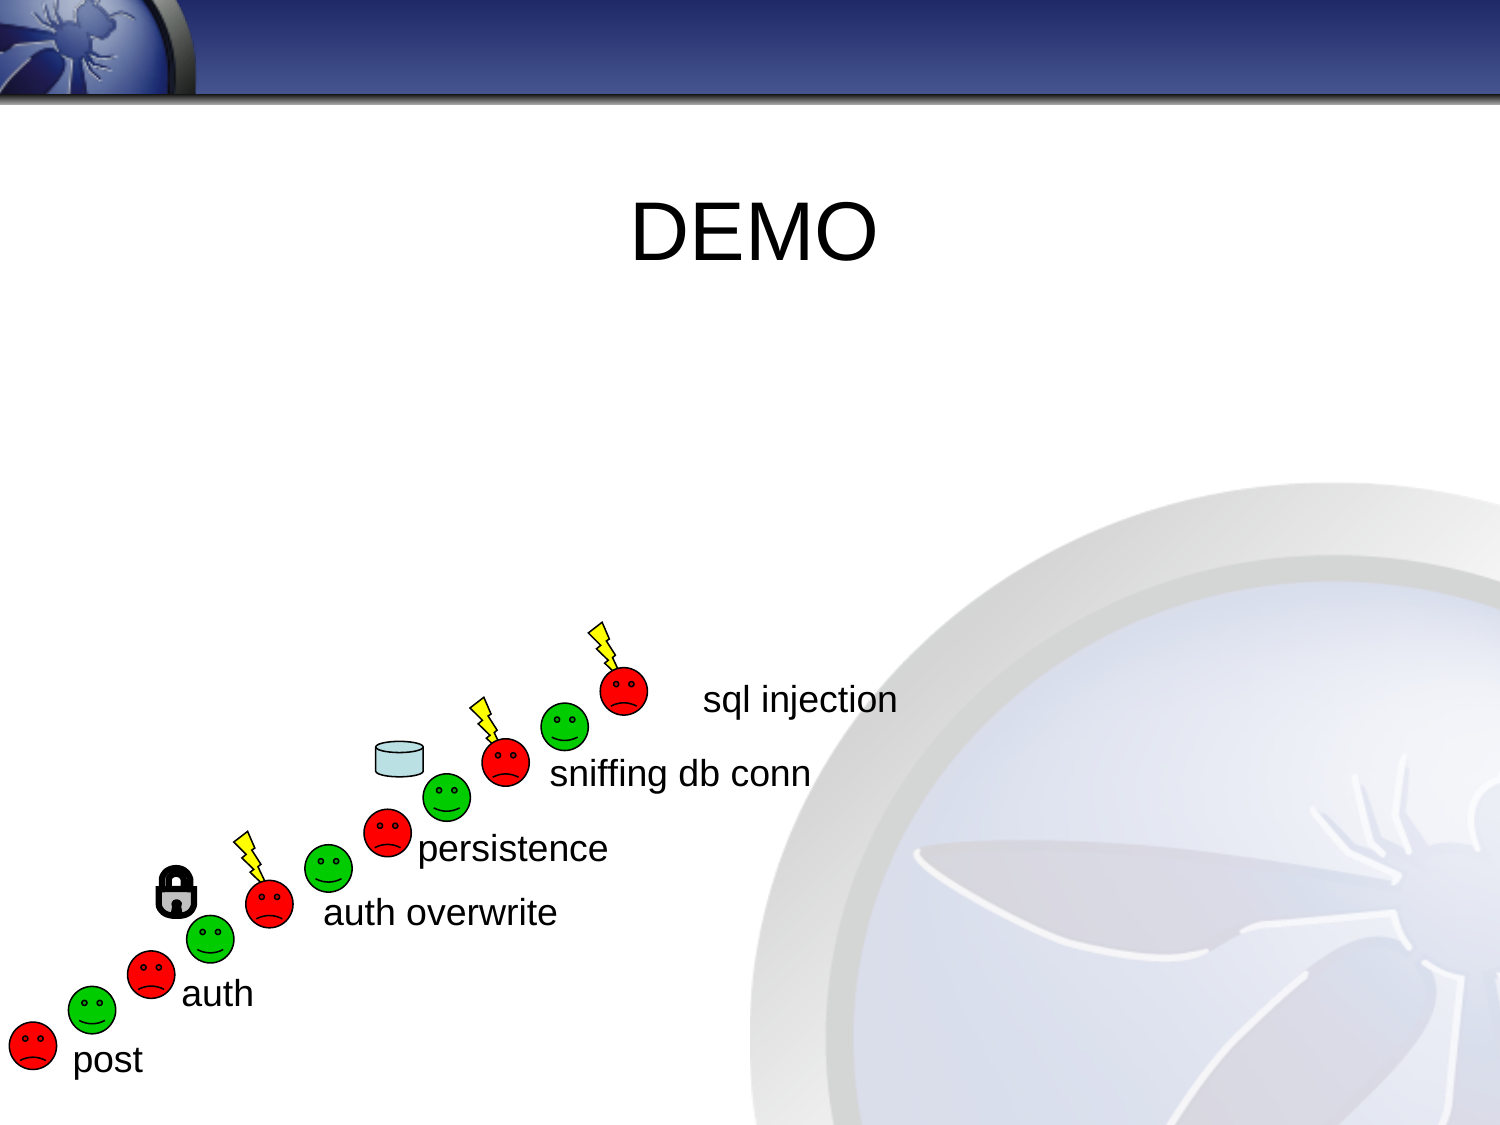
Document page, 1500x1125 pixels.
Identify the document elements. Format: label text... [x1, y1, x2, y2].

text_box sniffing db conn [534, 741, 827, 802]
text_box [470, 697, 530, 787]
text_box [9, 1022, 57, 1070]
text_box [158, 868, 195, 916]
text_box [304, 844, 353, 881]
text_box auth overwrite [308, 880, 573, 941]
text_box [68, 986, 116, 1034]
text_box persistence [402, 816, 624, 877]
text_box post [57, 1027, 159, 1088]
text_box [588, 622, 648, 716]
text_box DEMO [615, 170, 991, 286]
text_box [423, 773, 471, 822]
text_box [233, 831, 294, 928]
text_box [186, 915, 234, 963]
picture [750, 479, 1500, 1125]
text_box sql injection [688, 667, 914, 729]
text_box [127, 950, 175, 999]
text_box auth [166, 961, 270, 1022]
text_box [364, 809, 412, 857]
text_box [375, 741, 424, 777]
picture [0, 0, 198, 95]
text_box [541, 703, 589, 741]
